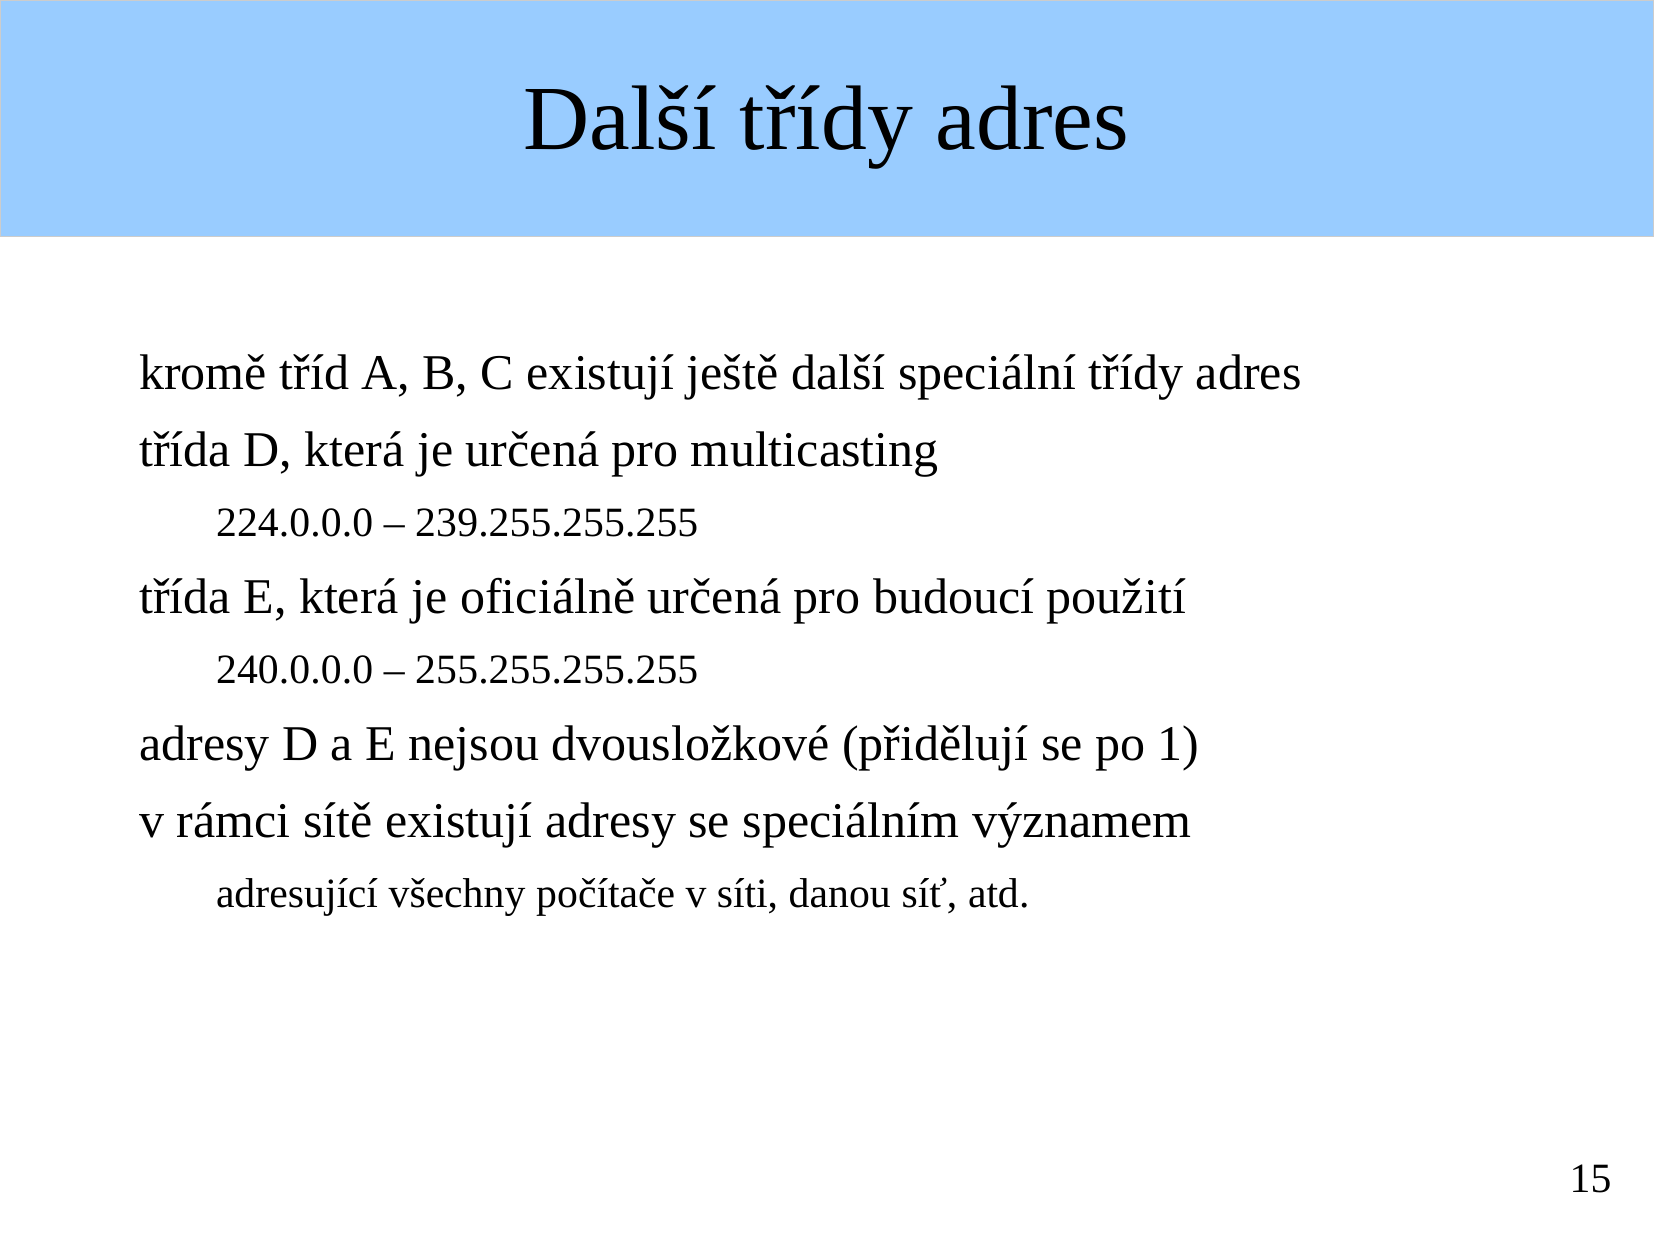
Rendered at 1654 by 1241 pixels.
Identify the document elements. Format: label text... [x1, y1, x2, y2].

list kromě tříd A, B, C existují ještě další speciální třídy adres třída D, která je určená pro multicasting 224.0.0.0 – 239.255.255.255 třída E, která je oficiálně určená pro budoucí použití 240.0.0.0 – 255.255.255.255 adresy D a E nejsou dvousložkové (přidělují se po 1) v rámci sítě existují adresy se speciálním významem adresující všechny počítače v síti, danou síť, atd. [121, 344, 1566, 1127]
title Další třídy adres [0, 0, 1654, 237]
